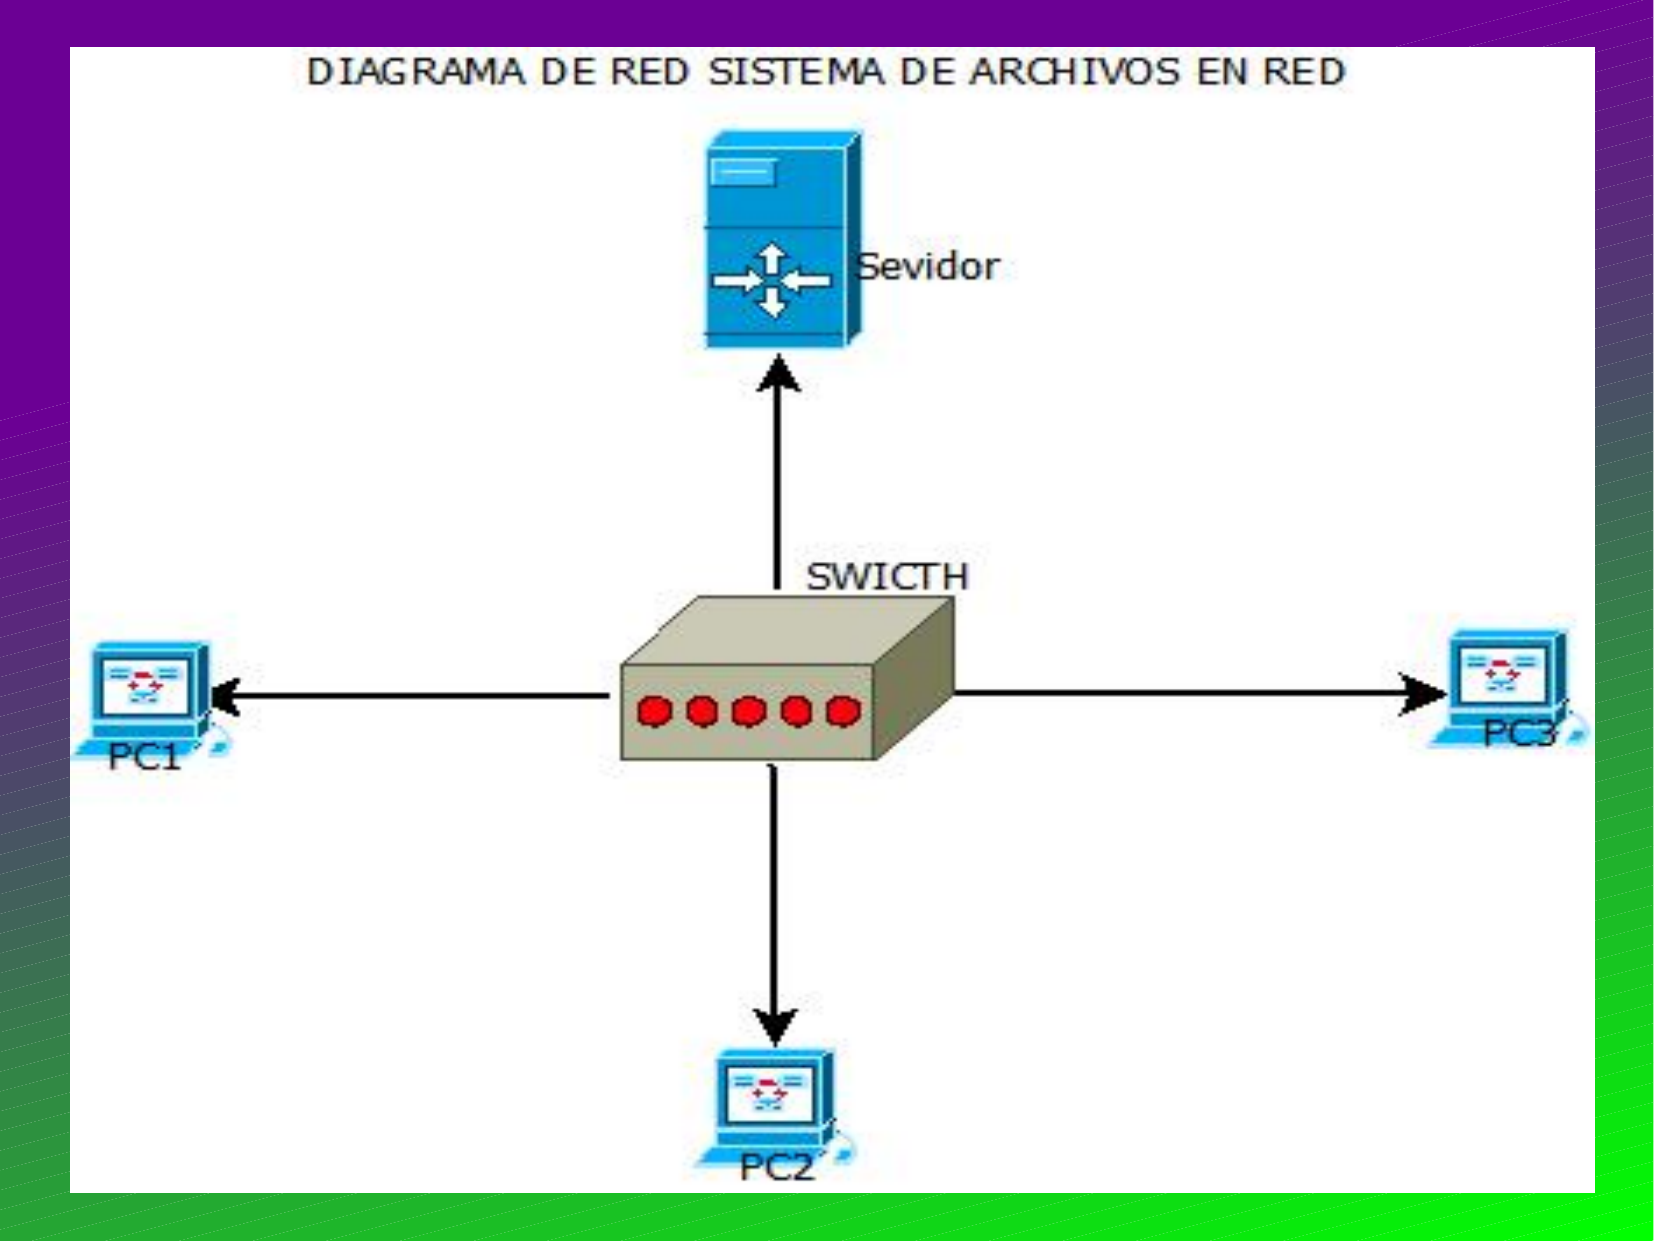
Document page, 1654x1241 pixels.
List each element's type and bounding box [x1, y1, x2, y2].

picture [70, 47, 1595, 1193]
